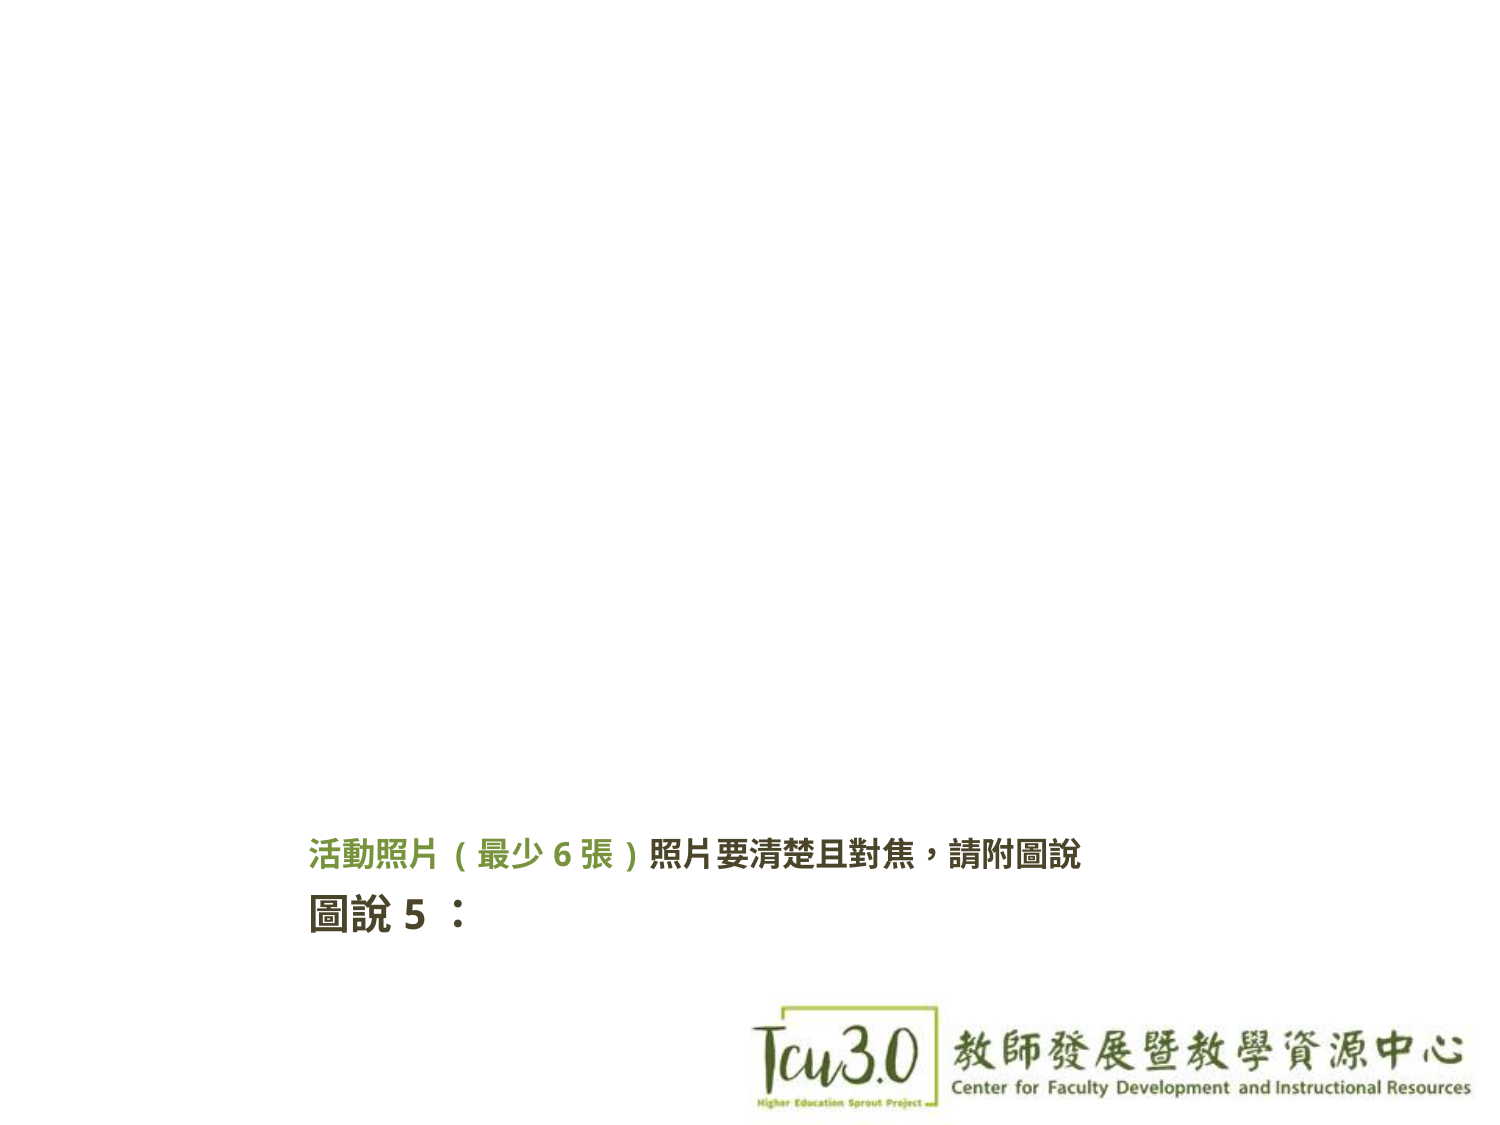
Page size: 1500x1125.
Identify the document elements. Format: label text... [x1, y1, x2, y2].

list 圖說5： [294, 880, 1195, 1013]
title 活動照片(最少6張)照片要清楚且對焦，請附圖說 [294, 787, 1195, 880]
